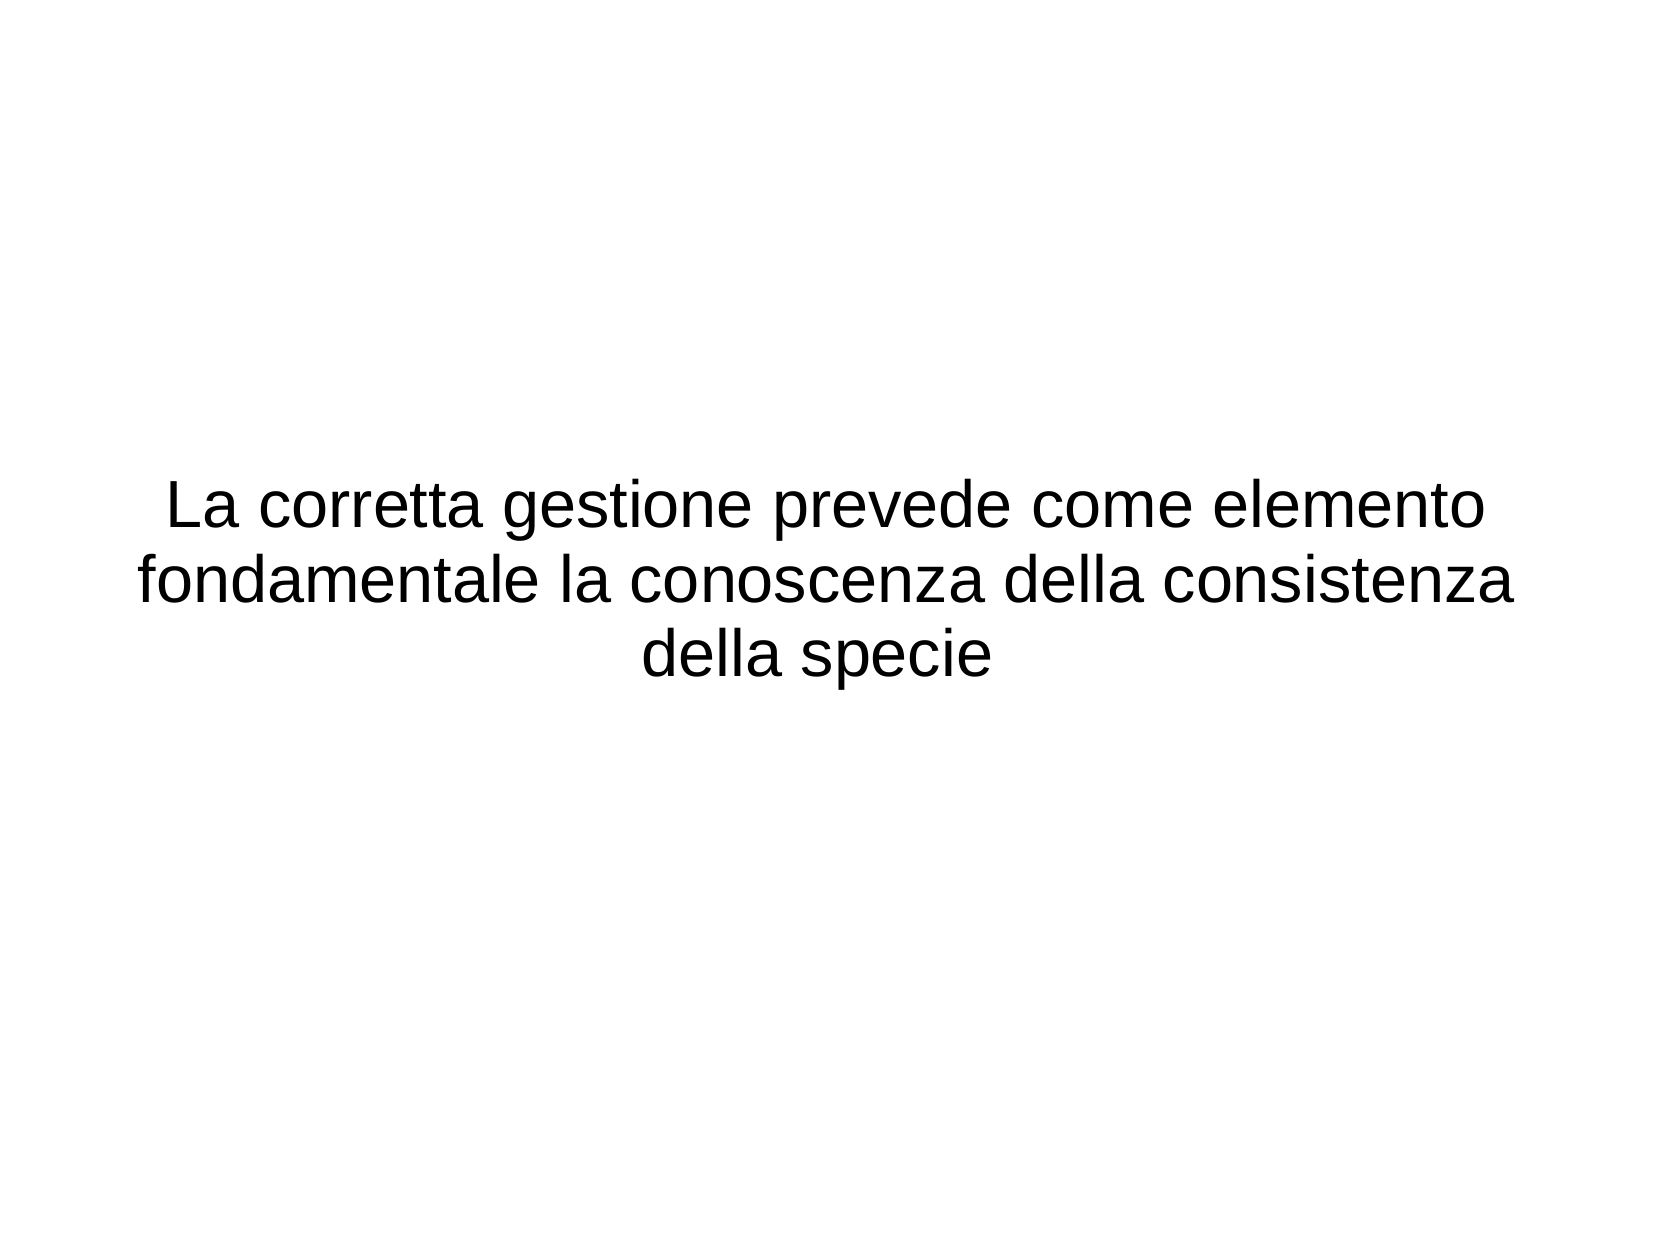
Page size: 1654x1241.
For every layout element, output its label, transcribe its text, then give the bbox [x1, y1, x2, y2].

subtitle La corretta gestione prevede come elemento fondamentale la conoscenza della consistenza della specie [82, 49, 1571, 1109]
